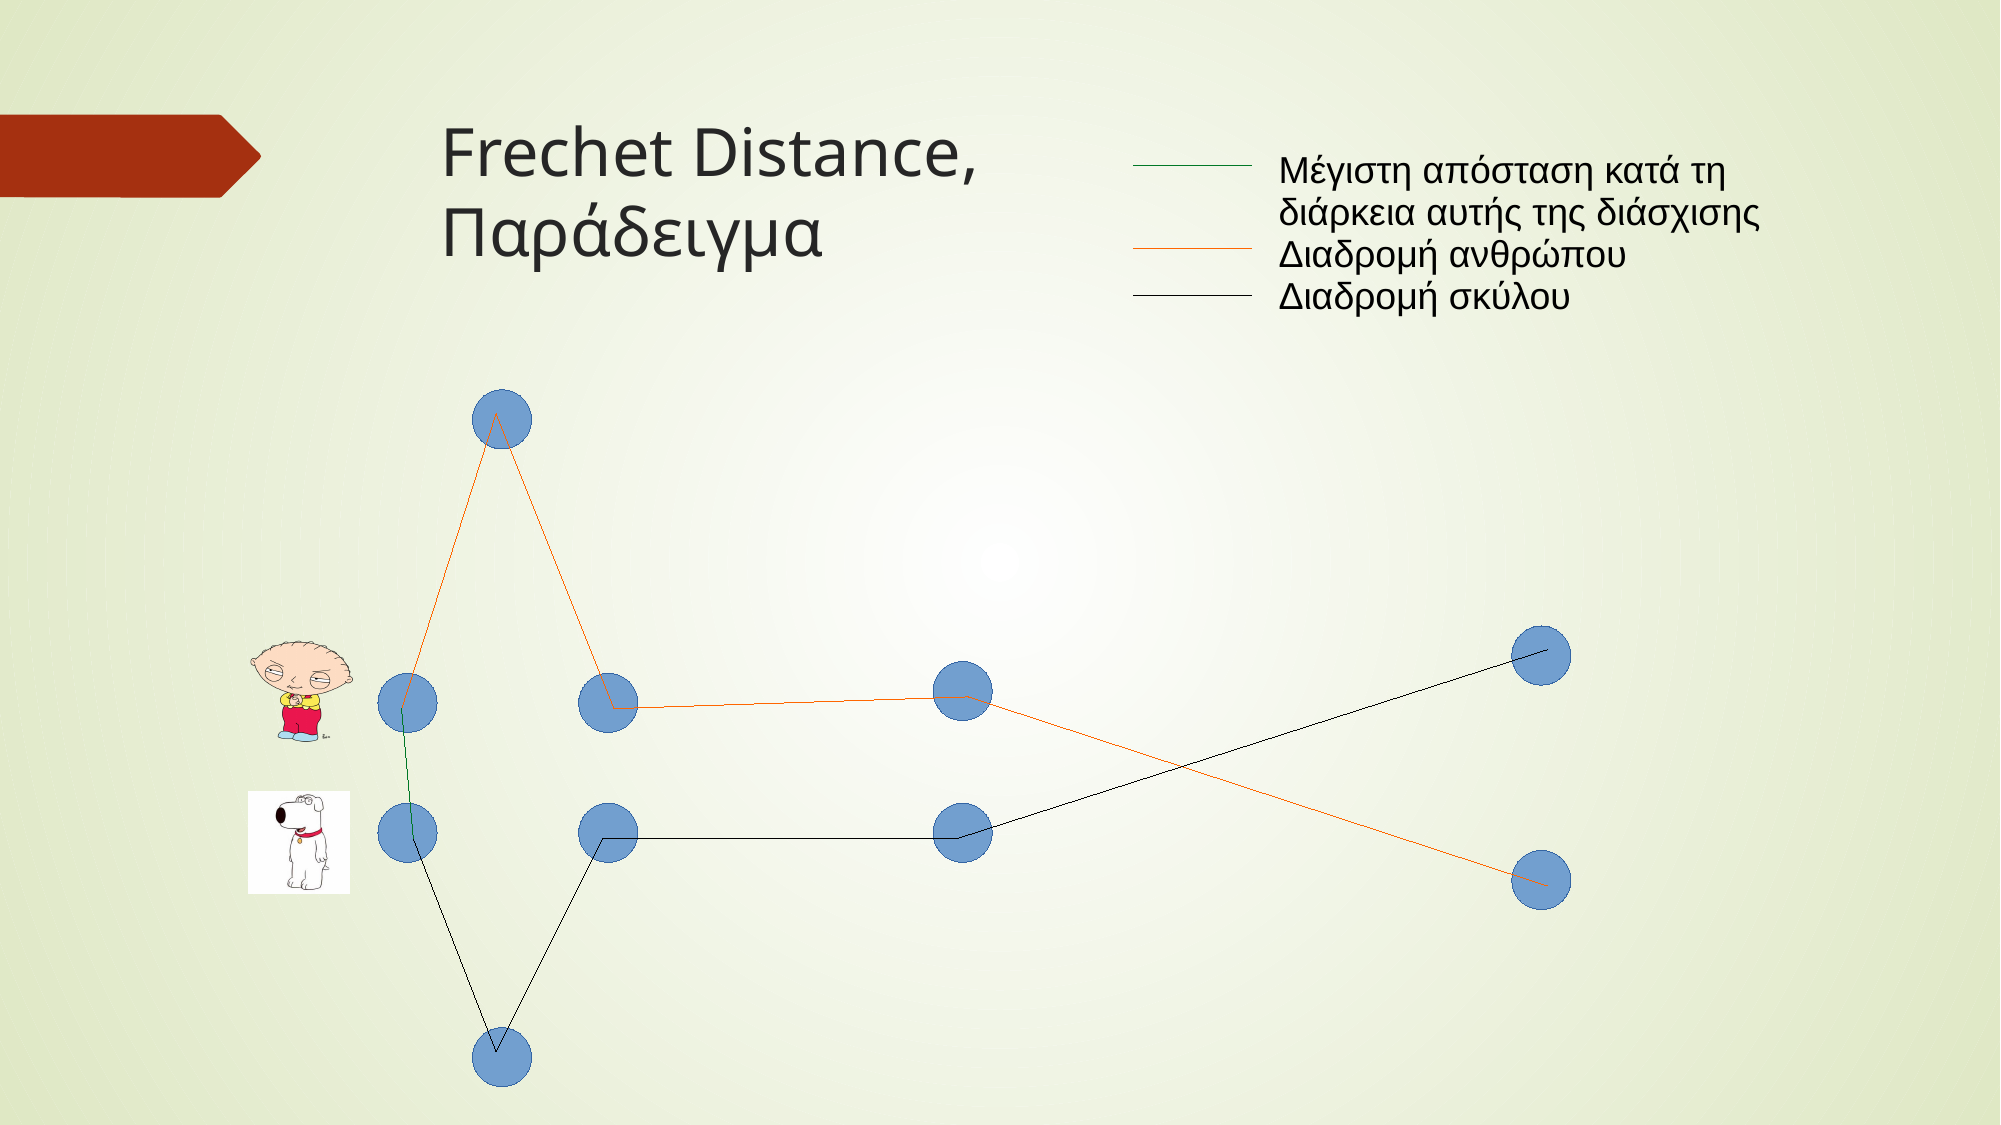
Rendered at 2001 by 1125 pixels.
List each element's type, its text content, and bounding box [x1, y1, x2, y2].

text_box Μέγιστη απόσταση κατά τη διάρκεια αυτής της διάσχισης Διαδρομή ανθρώπου Διαδρομή σκύλου [1263, 141, 1843, 325]
text_box [377, 673, 438, 733]
text_box [933, 661, 993, 721]
picture [248, 791, 350, 894]
picture [248, 637, 355, 745]
title Frechet Distance, Παράδειγμα [425, 102, 1888, 313]
text_box [377, 803, 438, 863]
text_box [1511, 625, 1571, 686]
text_box [578, 803, 638, 863]
text_box [1511, 850, 1571, 910]
text_box [578, 673, 638, 733]
text_box [933, 803, 993, 863]
text_box [472, 1027, 532, 1087]
text_box [472, 389, 532, 449]
